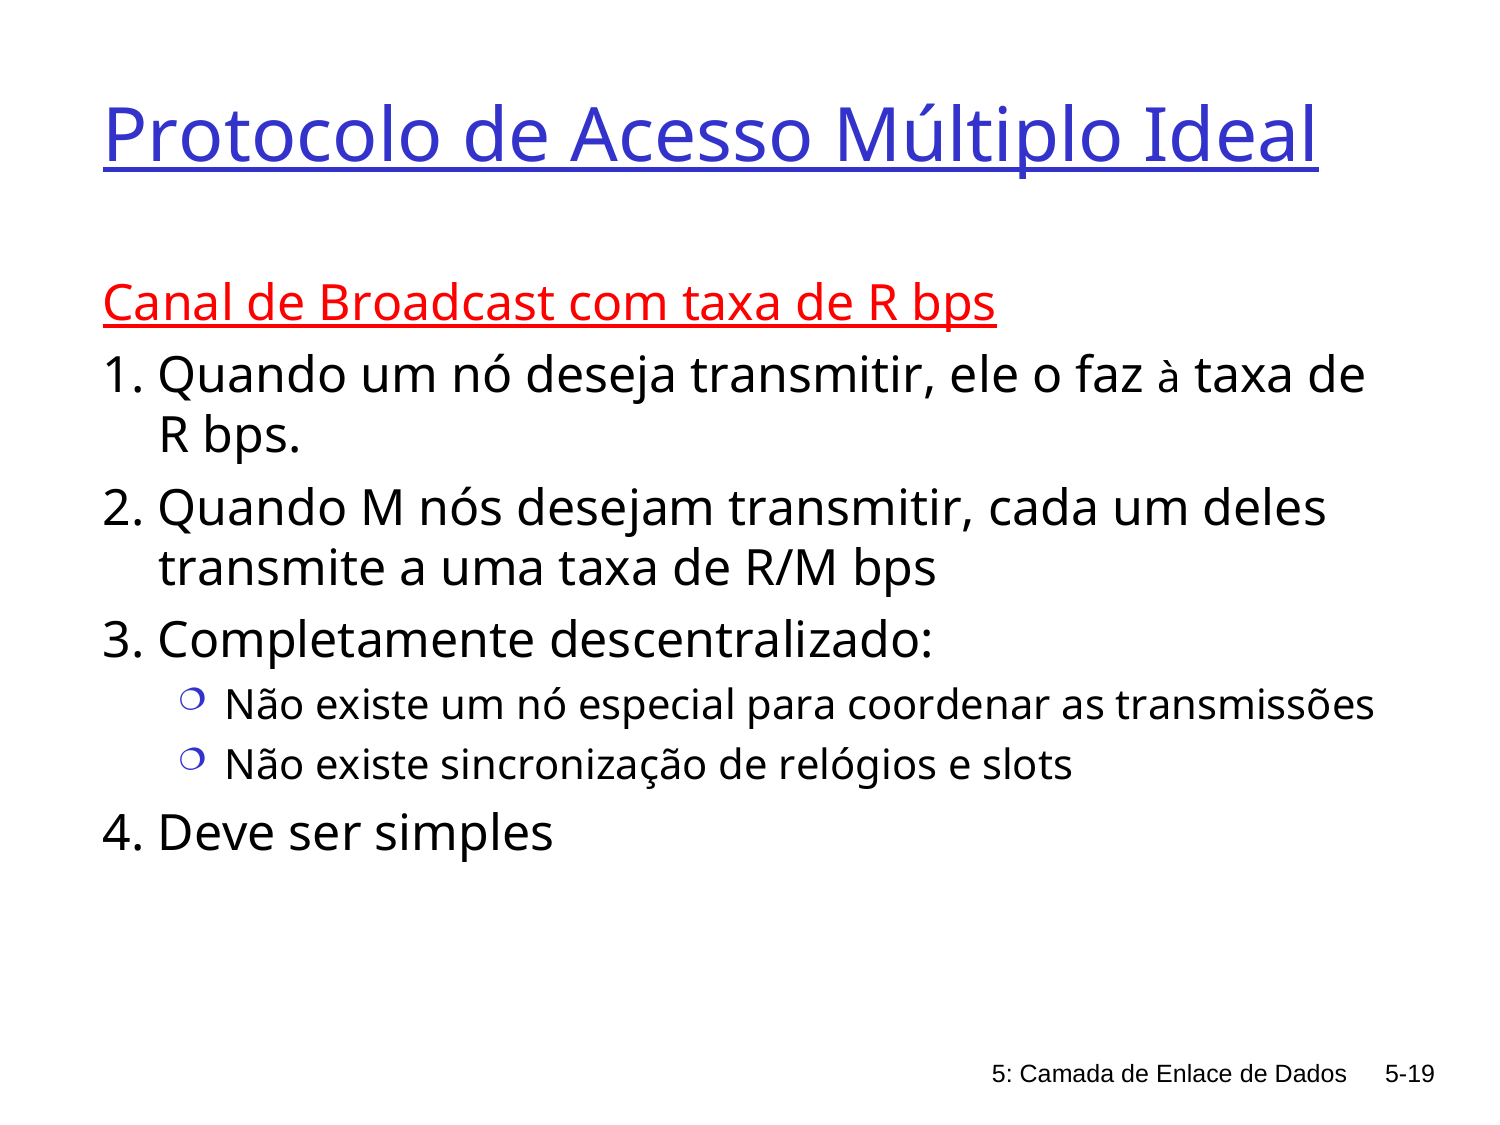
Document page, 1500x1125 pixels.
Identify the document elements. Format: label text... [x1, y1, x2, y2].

title Protocolo de Acesso Múltiplo Ideal [87, 37, 1363, 225]
text_box 5: Camada de Enlace de Dados [837, 1050, 1339, 1125]
text_box 5-<número> [1339, 1050, 1451, 1125]
list Canal de Broadcast com taxa de R bps 1. Quando um nó deseja transmitir, ele o faz à taxa de R bps. 2. Quando M nós desejam transmitir, cada um deles transmite a uma taxa de R/M bps 3. Completamente descentralizado: Não existe um nó especial para coordenar as transmissões Não existe sincronização de relógios e slots 4. Deve ser simples [87, 262, 1394, 1026]
